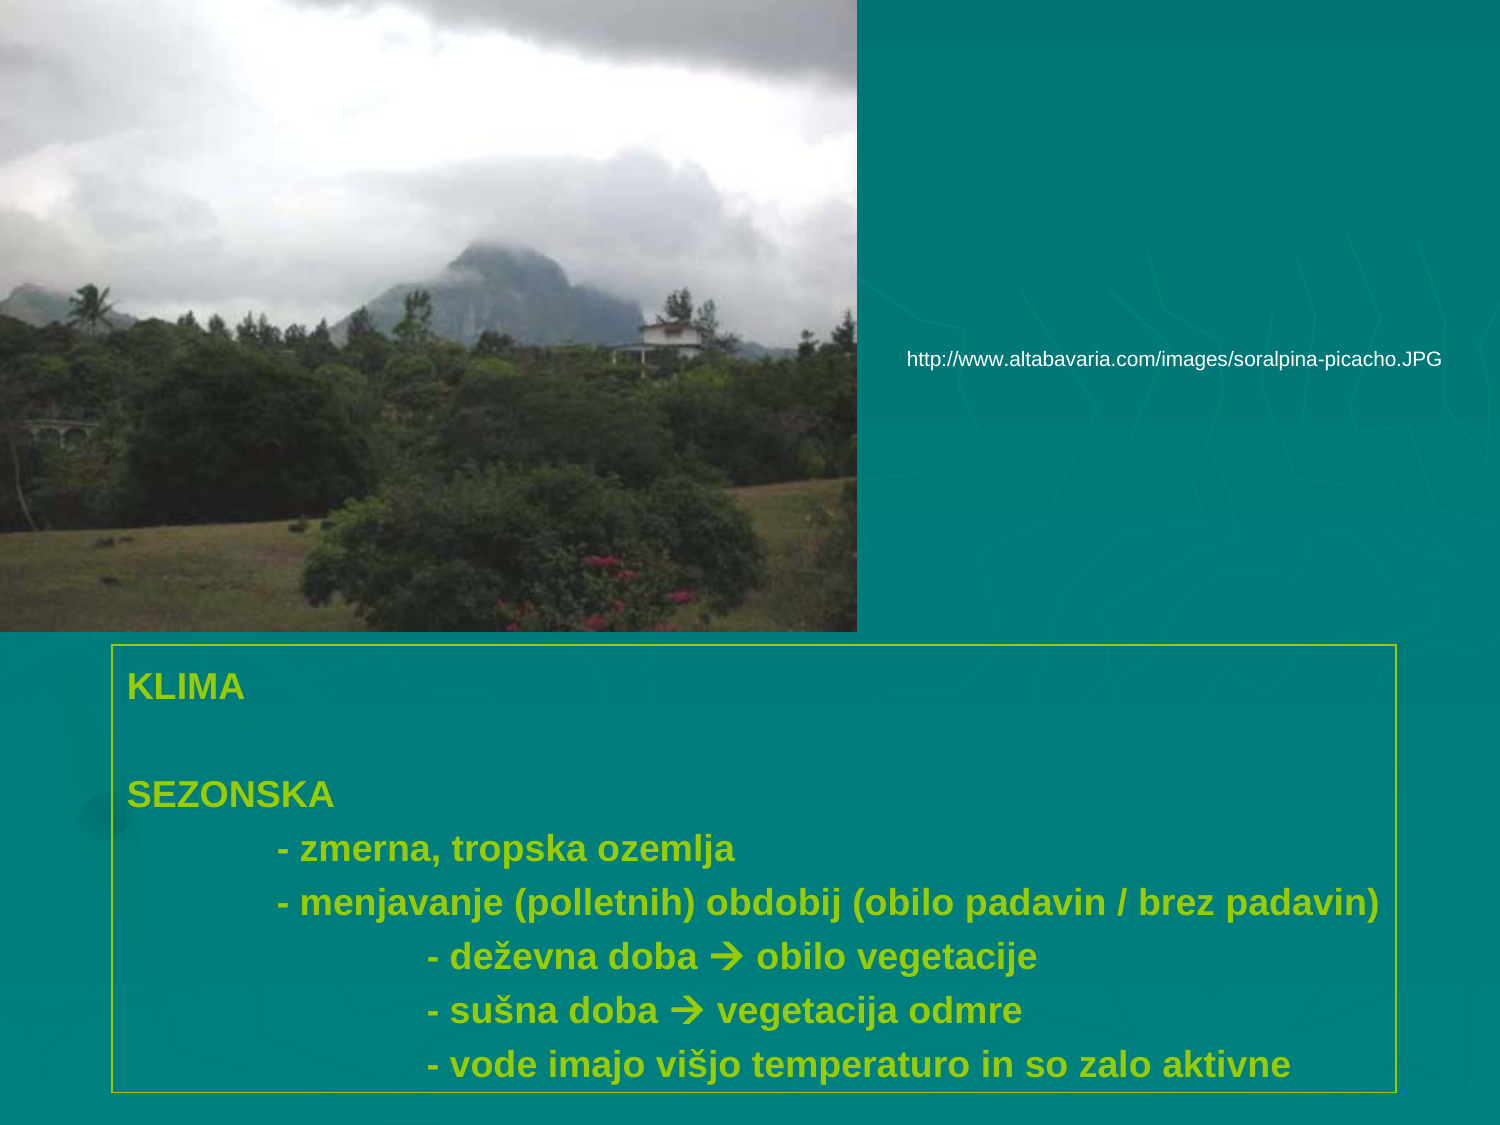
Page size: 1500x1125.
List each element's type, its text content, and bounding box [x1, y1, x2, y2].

text_box KLIMA SEZONSKA - zmerna, tropska ozemlja - menjavanje (polletnih) obdobij (obilo padavin / brez padavin) - deževna doba  obilo vegetacije - sušna doba  vegetacija odmre - vode imajo višjo temperaturo in so zalo aktivne [112, 645, 1397, 1093]
text_box http://www.altabavaria.com/images/soralpina-picacho.JPG [892, 338, 1458, 379]
picture [0, 0, 857, 632]
